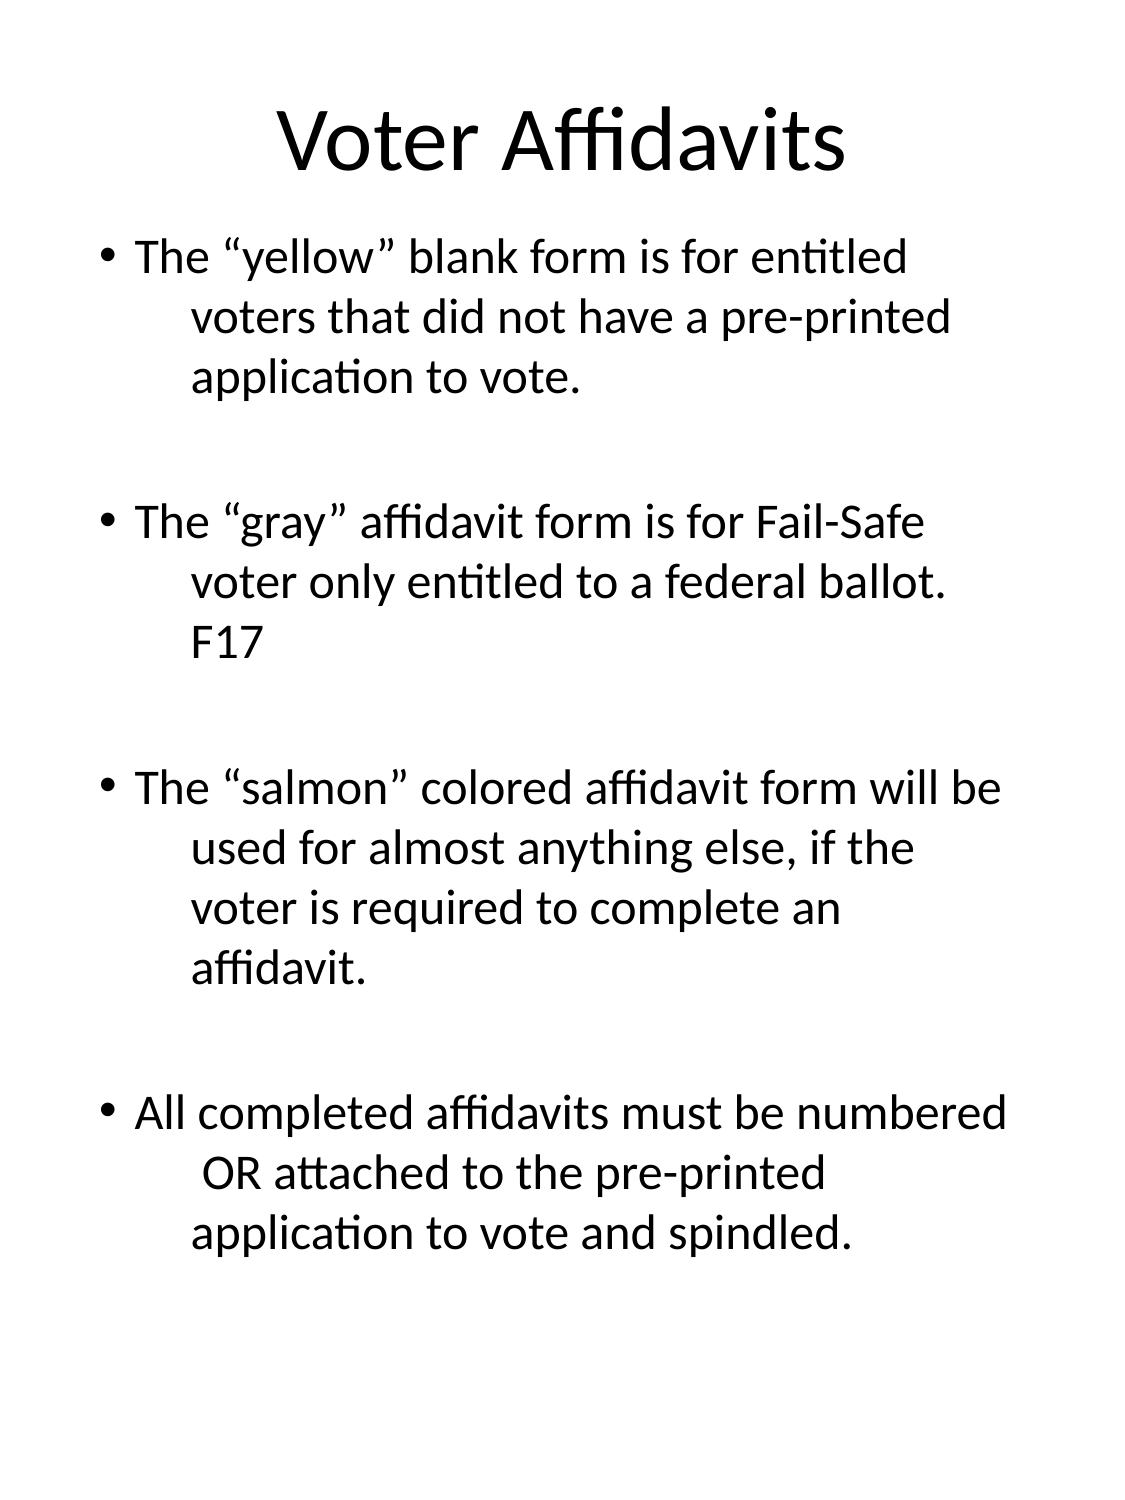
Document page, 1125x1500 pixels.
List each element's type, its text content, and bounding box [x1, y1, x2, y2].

text_box The “yellow” blank form is for entitled voters that did not have a pre-printed application to vote. The “gray” affidavit form is for Fail-Safe voter only entitled to a federal ballot. F17 The “salmon” colored affidavit form will be used for almost anything else, if the voter is required to complete an affidavit. All completed affidavits must be numbered OR attached to the pre-printed application to vote and spindled. [84, 216, 1041, 1417]
text_box Voter Affidavits [84, 70, 1041, 197]
